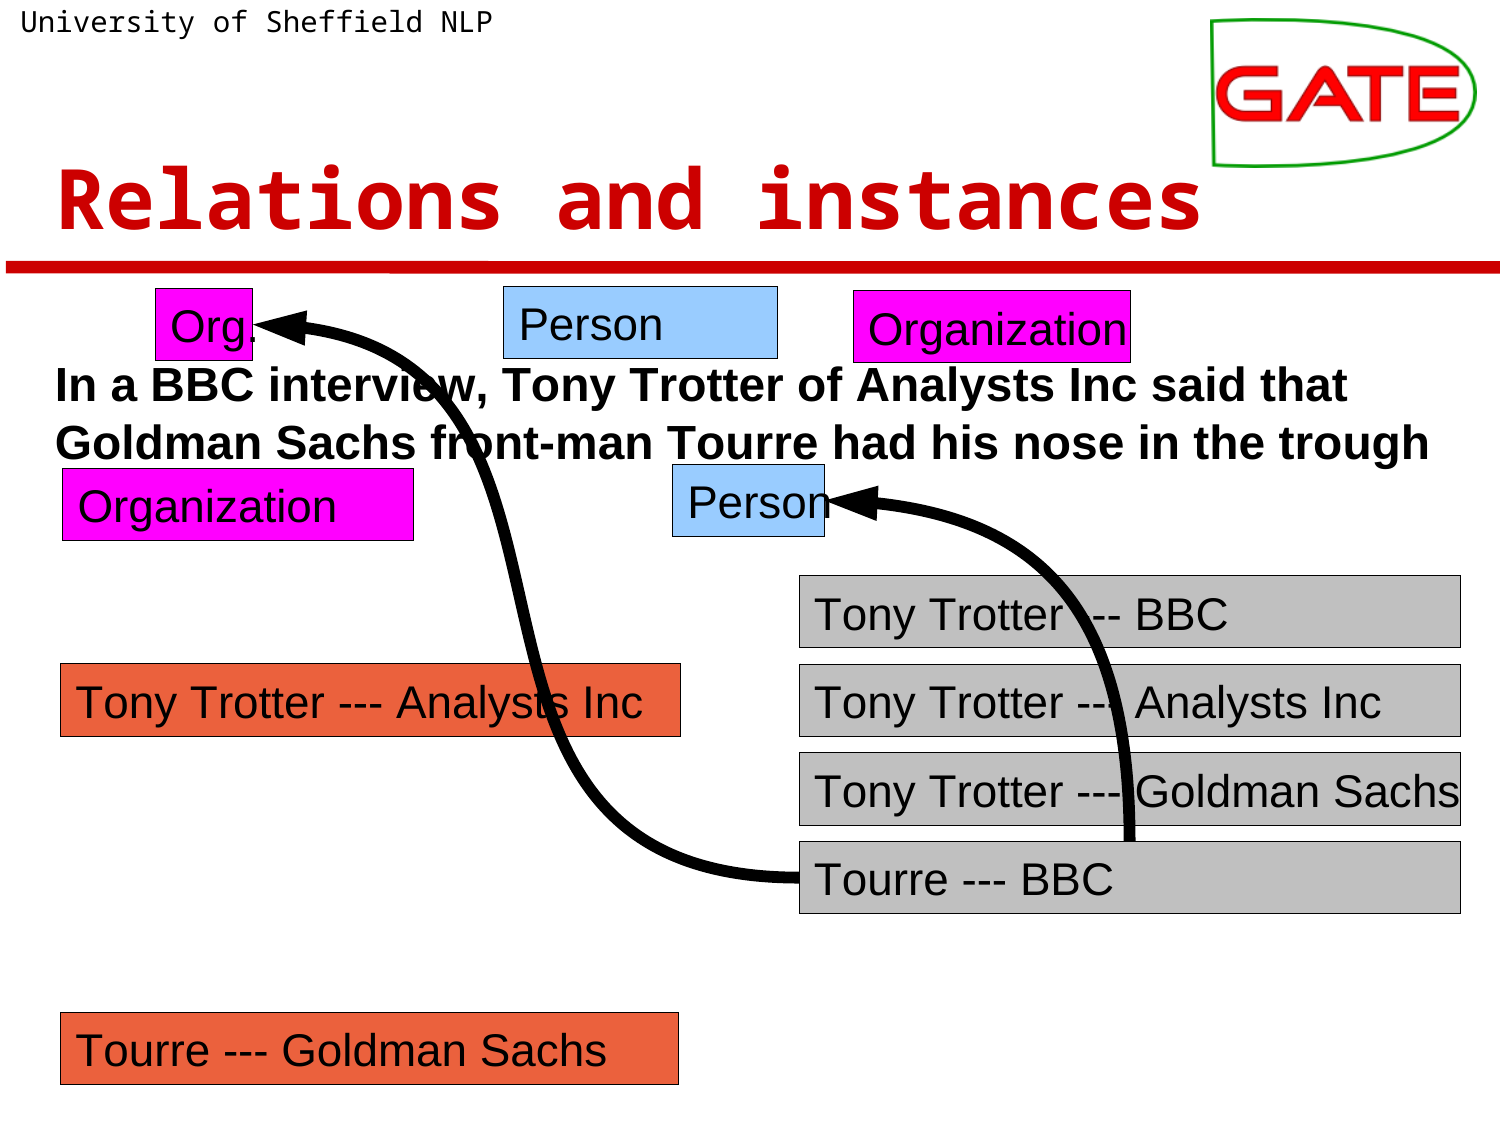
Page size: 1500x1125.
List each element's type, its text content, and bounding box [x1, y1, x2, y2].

text_box In a BBC interview, Tony Trotter of Analysts Inc said that Goldman Sachs front-man Tourre had his nose in the trough [40, 346, 1477, 477]
text_box Tony Trotter --- BBC [1059, 575, 1461, 648]
text_box Tony Trotter --- Goldman Sachs [1131, 752, 1461, 826]
text_box Org. [226, 320, 238, 339]
text_box Person [503, 286, 778, 346]
text_box Org. [155, 288, 253, 346]
text_box Organization [62, 477, 414, 541]
text_box Tourre --- Goldman Sachs [60, 1012, 679, 1085]
title Relations and instances [41, 37, 1391, 254]
text_box Tony Trotter --- Analysts Inc [60, 663, 553, 737]
text_box Organization [853, 290, 1131, 346]
text_box Tourre --- BBC [799, 841, 1461, 914]
text_box Tony Trotter --- Goldman Sachs [799, 752, 1123, 826]
text_box Person [672, 477, 825, 537]
text_box Tony Trotter --- Analysts Inc [799, 664, 1116, 737]
picture [1210, 18, 1477, 168]
text_box Tony Trotter --- BBC [799, 575, 1090, 648]
text_box Tony Trotter --- Analysts Inc [543, 663, 681, 737]
text_box Tony Trotter --- Analysts Inc [1111, 664, 1461, 737]
